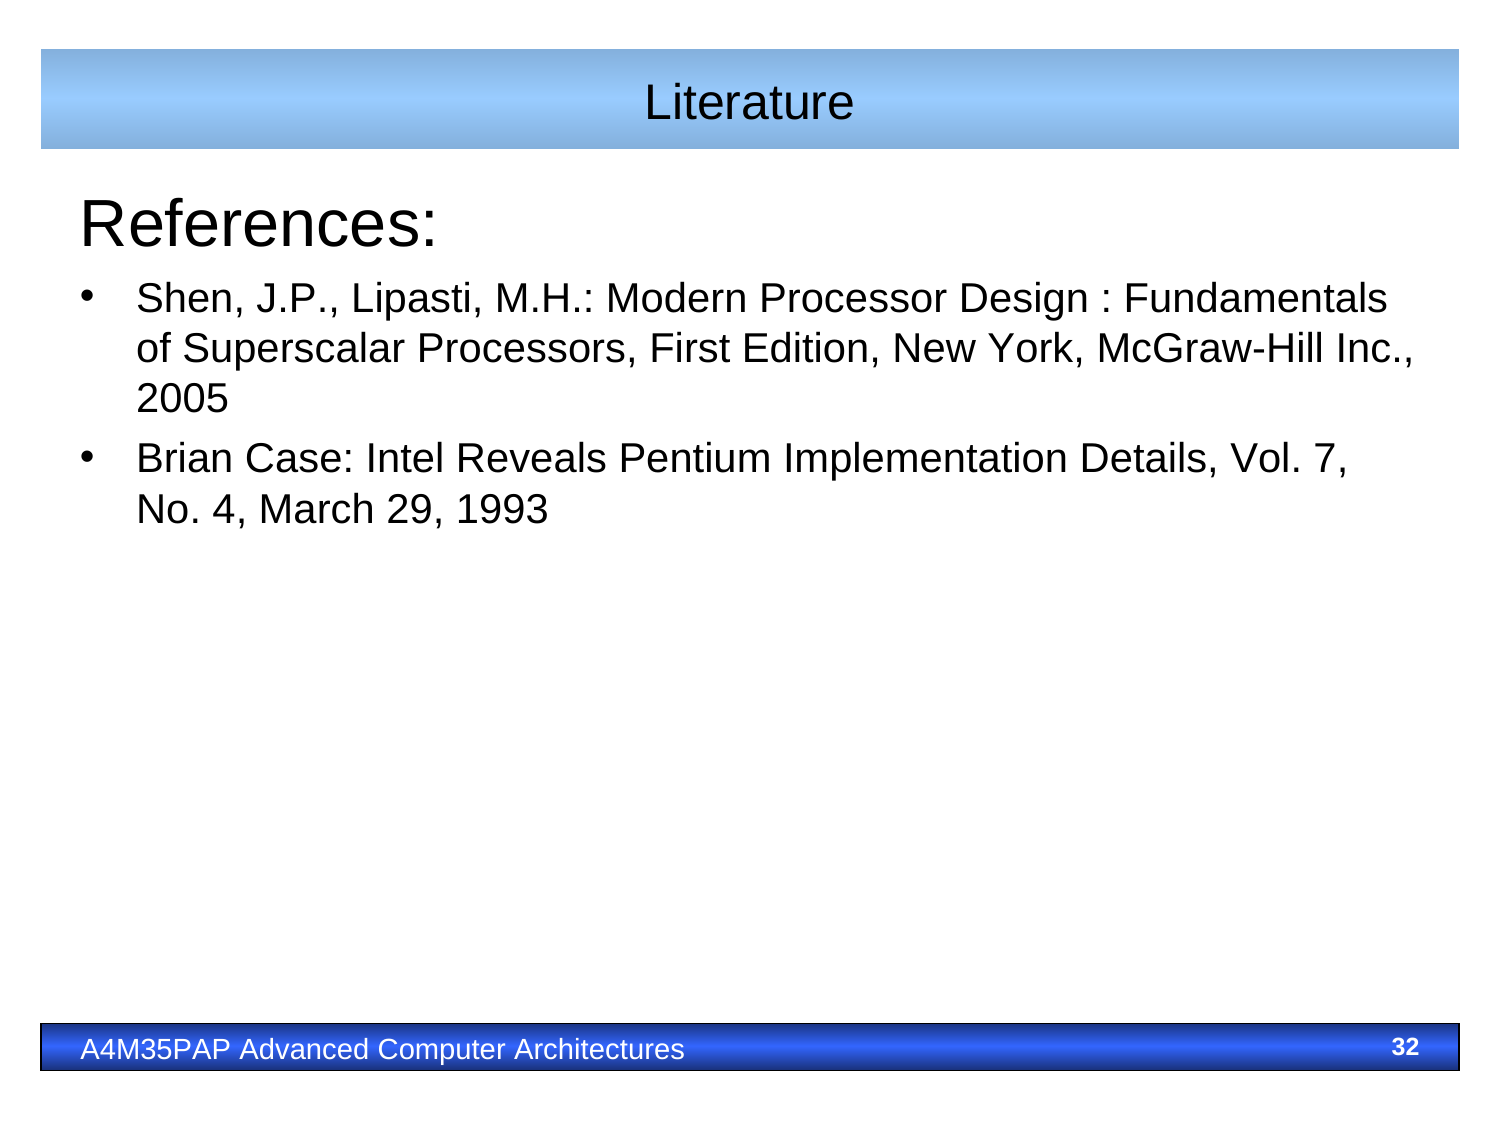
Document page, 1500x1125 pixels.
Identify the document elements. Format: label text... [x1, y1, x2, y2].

title Literature [41, 49, 1459, 149]
list References: Shen, J.P., Lipasti, M.H.: Modern Processor Design : Fundamentals of Superscalar Processors, First Edition, New York, McGraw-Hill Inc., 2005 Brian Case: Intel Reveals Pentium Implementation Details, Vol. 7, No. 4, March 29, 1993 [64, 172, 1436, 1000]
